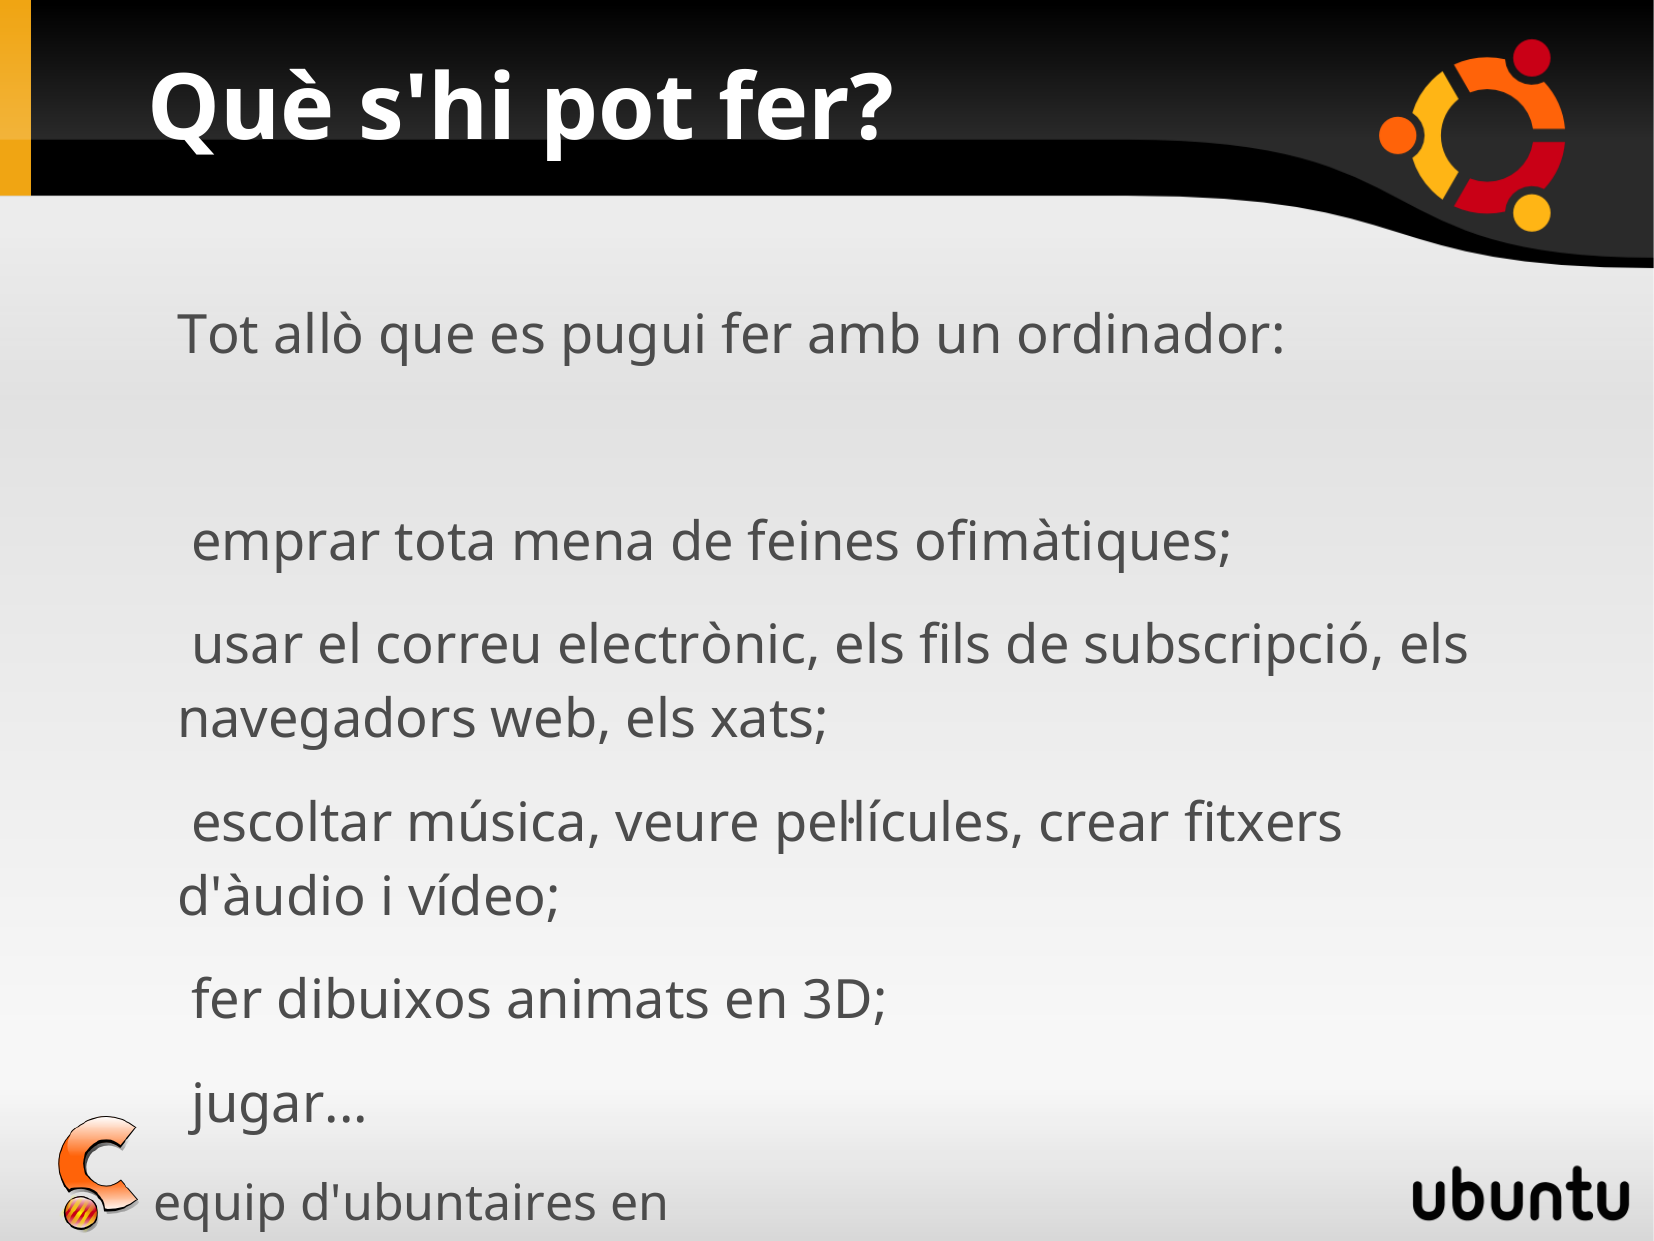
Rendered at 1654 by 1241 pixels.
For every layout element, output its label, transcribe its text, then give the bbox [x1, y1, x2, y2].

title Què s'hi pot fer? [0, 0, 1359, 208]
text_box Tot allò que es pugui fer amb un ordinador: emprar tota mena de feines ofimàtiques; usar el correu electrònic, els fils de subscripció, els navegadors web, els xats; escoltar música, veure pel·lícules, crear fitxers d'àudio i vídeo; fer dibuixos animats en 3D; jugar... [177, 295, 1536, 1133]
picture [0, 0, 1654, 1241]
